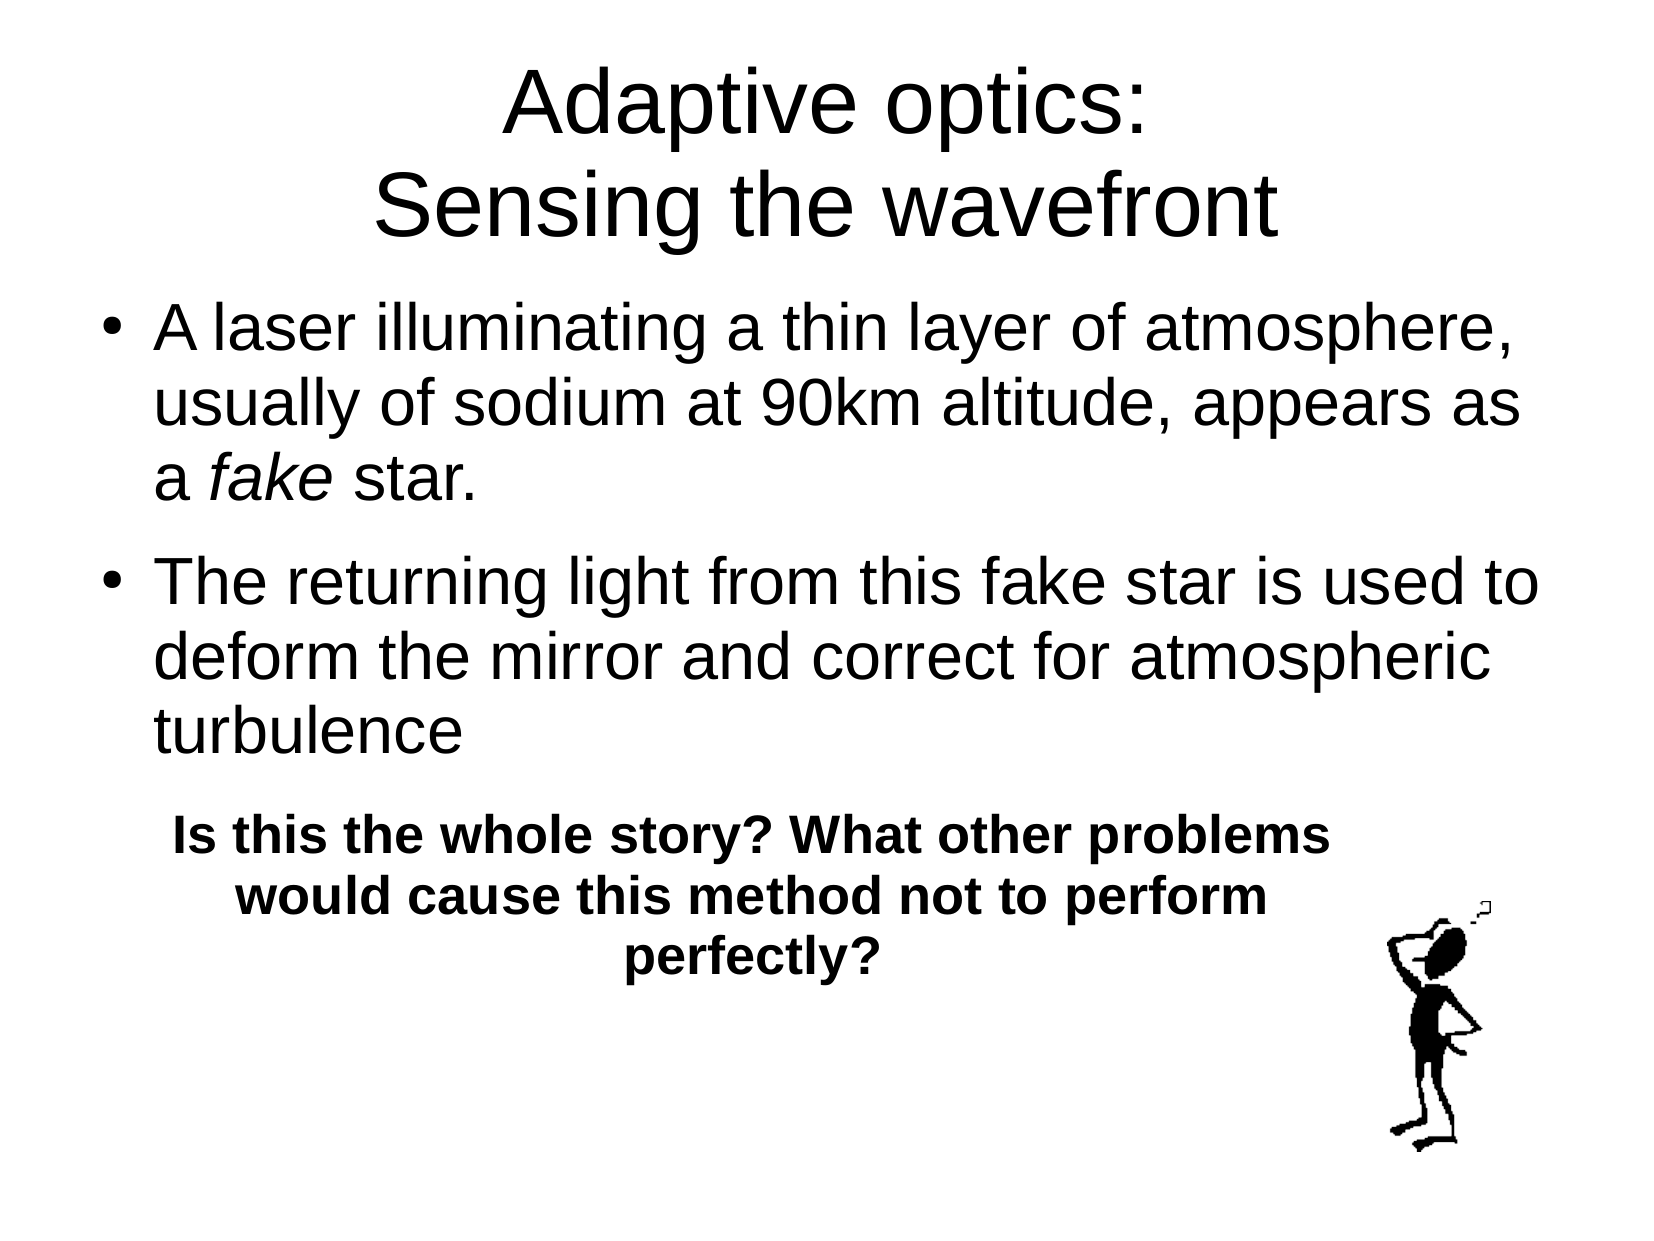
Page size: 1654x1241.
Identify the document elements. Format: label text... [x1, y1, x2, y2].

text_box Is this the whole story? What other problems would cause this method not to perform perfectly? [147, 797, 1359, 994]
list A laser illuminating a thin layer of atmosphere, usually of sodium at 90km altitude, appears as a fake star. The returning light from this fake star is used to deform the mirror and correct for atmospheric turbulence [82, 290, 1571, 1109]
title Adaptive optics: Sensing the wavefront [82, 49, 1571, 257]
picture [1387, 901, 1491, 1152]
